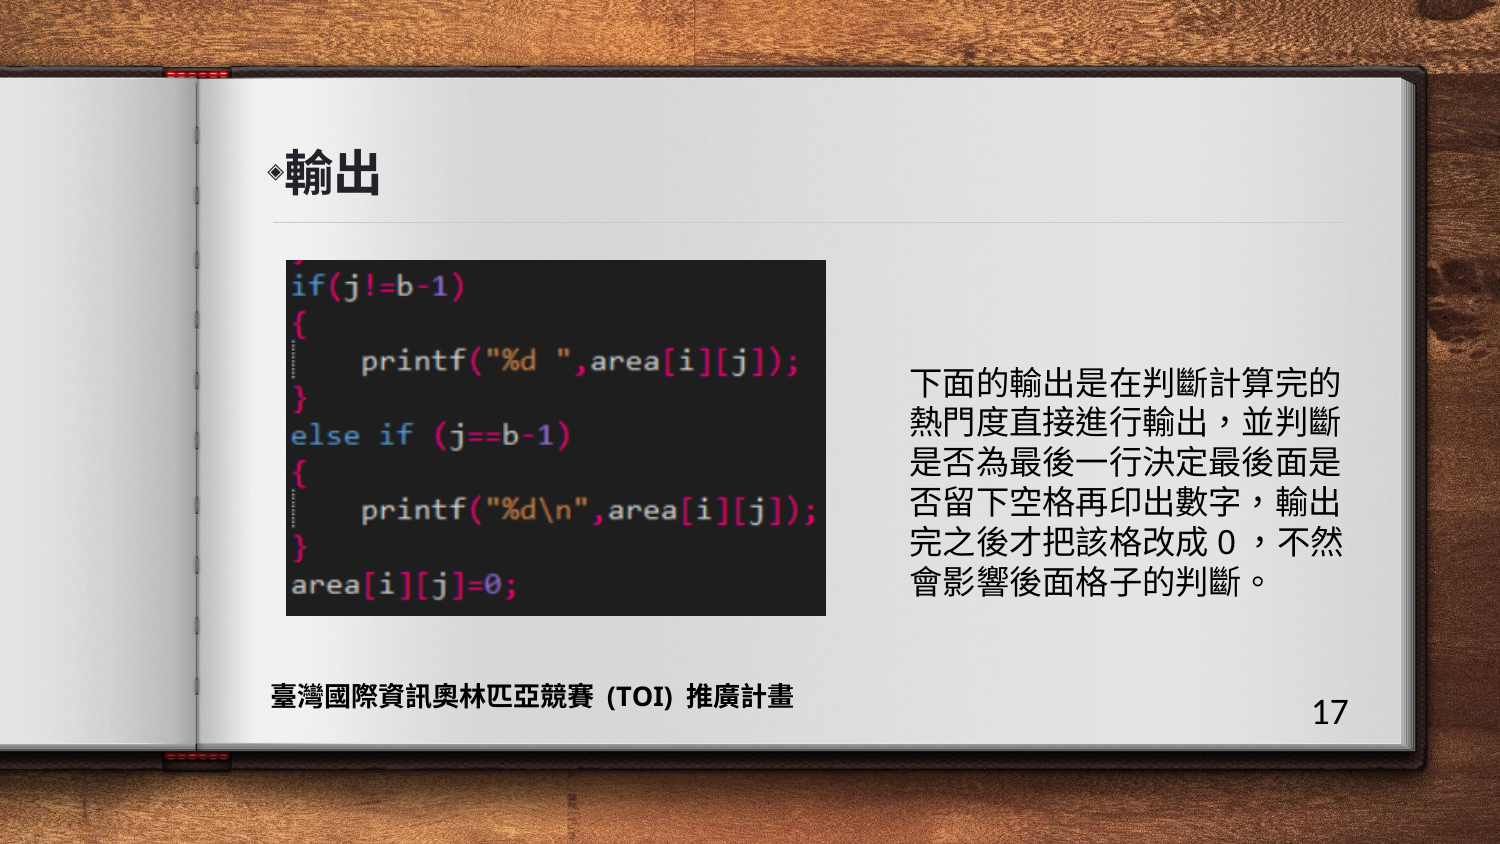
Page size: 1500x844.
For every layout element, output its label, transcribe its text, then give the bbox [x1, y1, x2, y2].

text_box 下面的輸出是在判斷計算完的熱門度直接進行輸出，並判斷是否為最後一行決定最後面是否留下空格再印出數字，輸出完之後才把該格改成0，不然會影響後面格子的判斷。 [894, 354, 1386, 612]
text_box [1295, 672, 1386, 737]
picture [286, 260, 826, 616]
list 輸出 [252, 126, 1194, 216]
